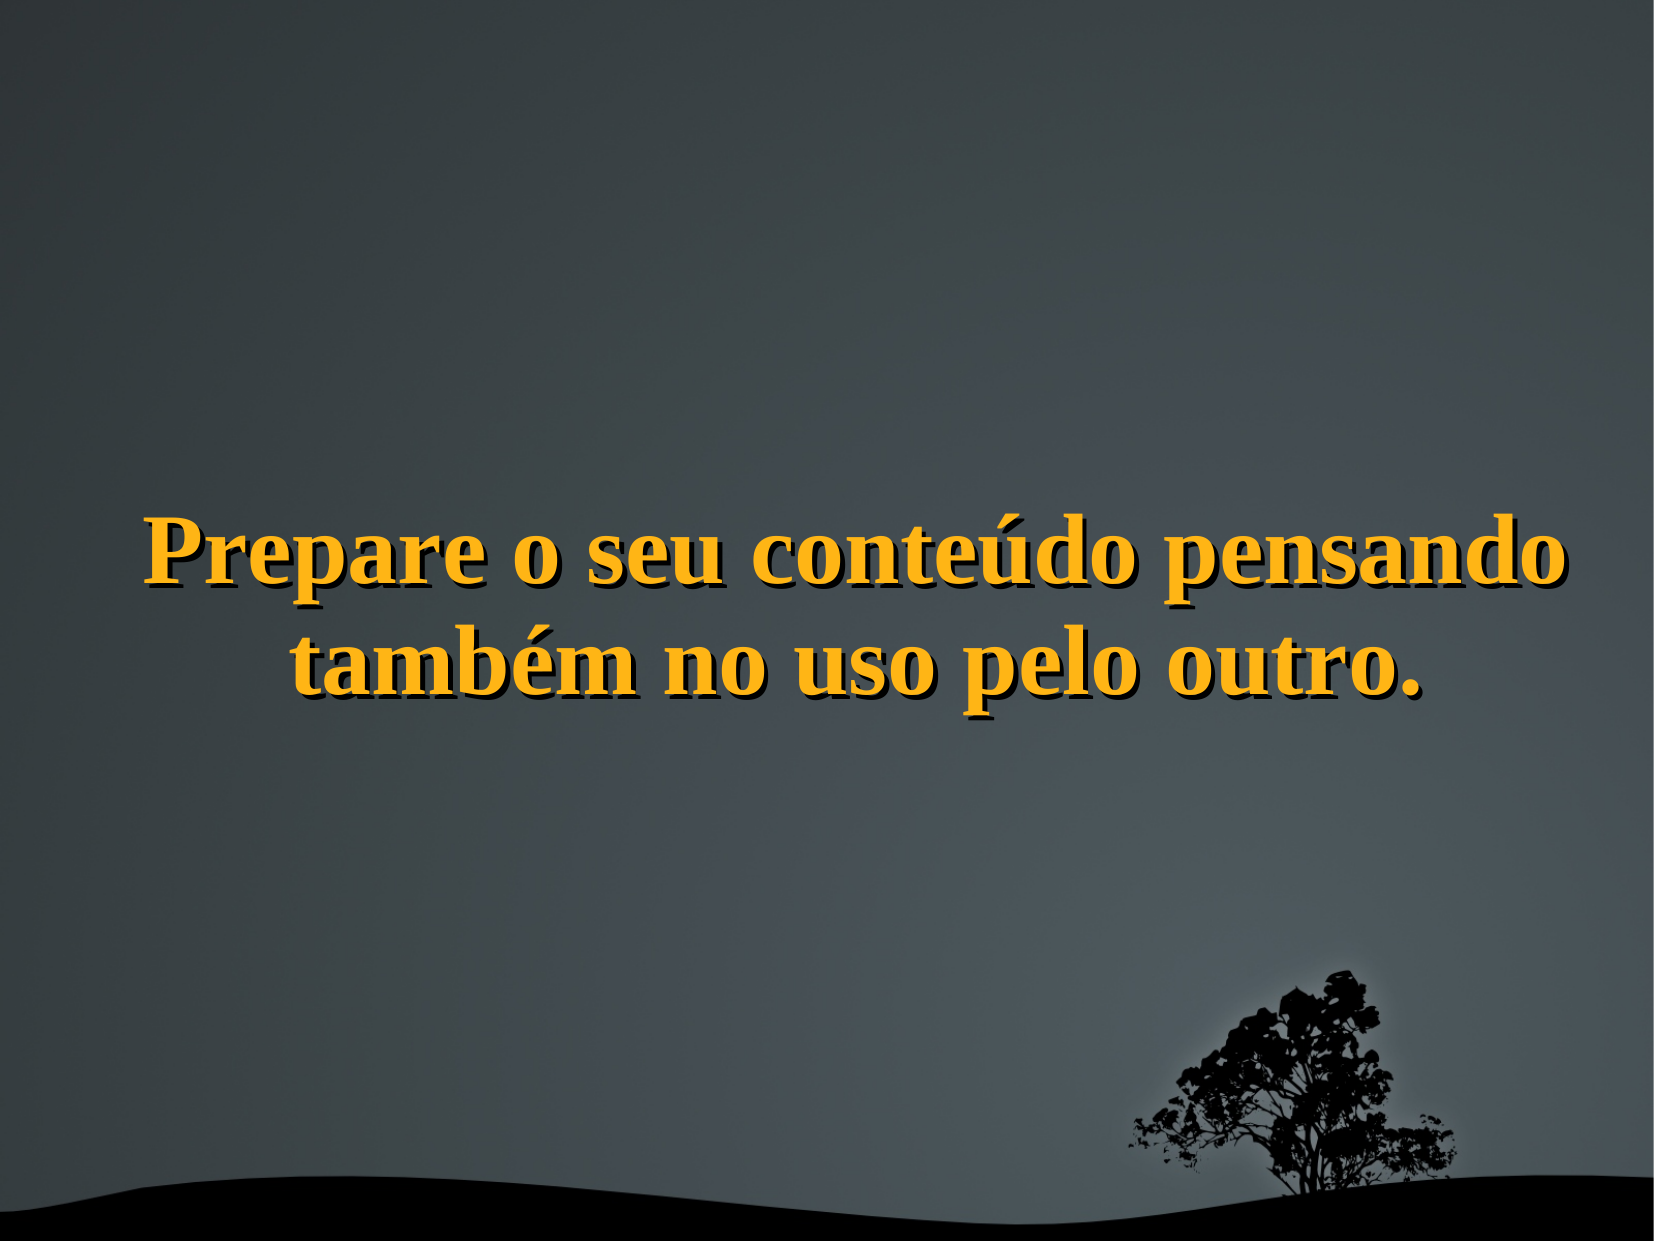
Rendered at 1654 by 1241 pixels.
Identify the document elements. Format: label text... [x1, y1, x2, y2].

title Prepare o seu conteúdo pensando também no uso pelo outro. [112, 475, 1601, 736]
picture [0, 0, 1654, 1241]
